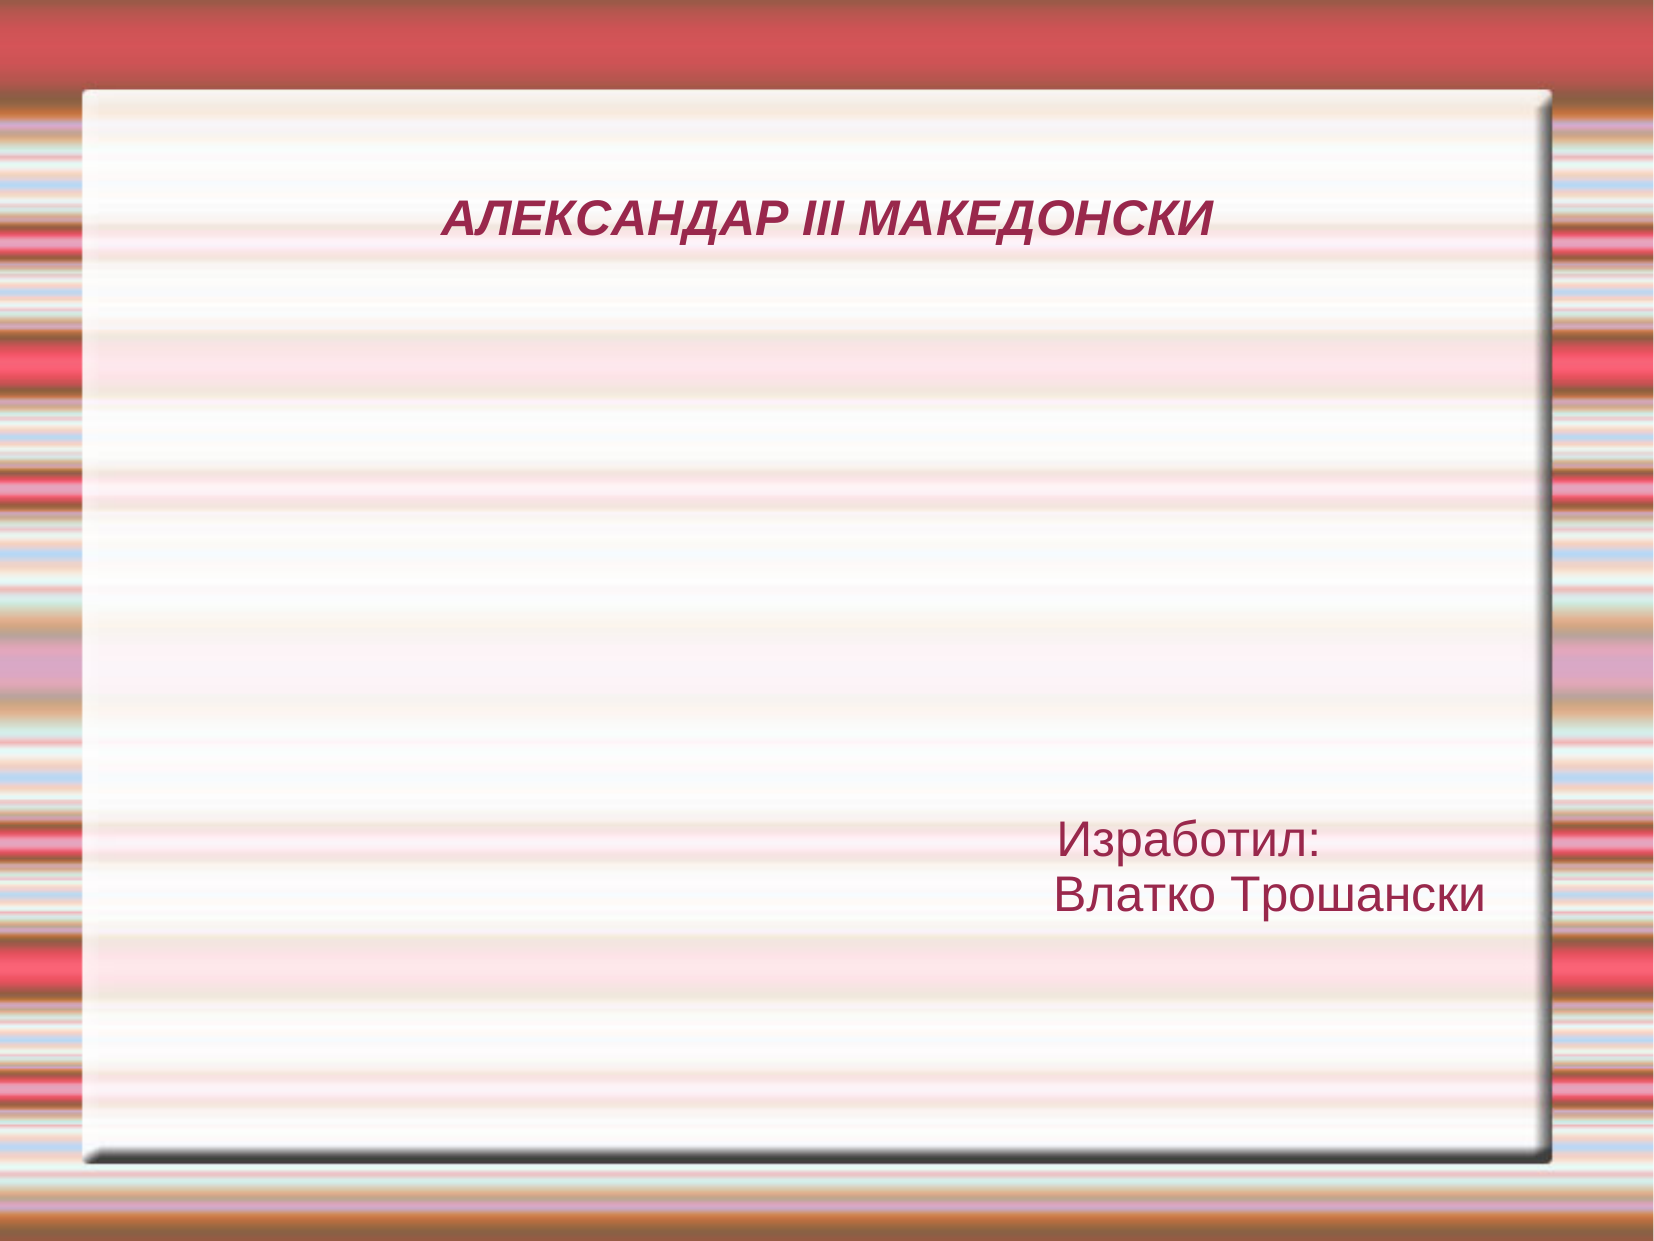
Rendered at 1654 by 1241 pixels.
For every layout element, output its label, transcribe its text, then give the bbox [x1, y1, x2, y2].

picture [0, 0, 1654, 1241]
title АЛЕКСАНДАР III МАКЕДОНСКИ [121, 114, 1534, 290]
subtitle Изработил: Влатко Трошански [82, 290, 1571, 1109]
